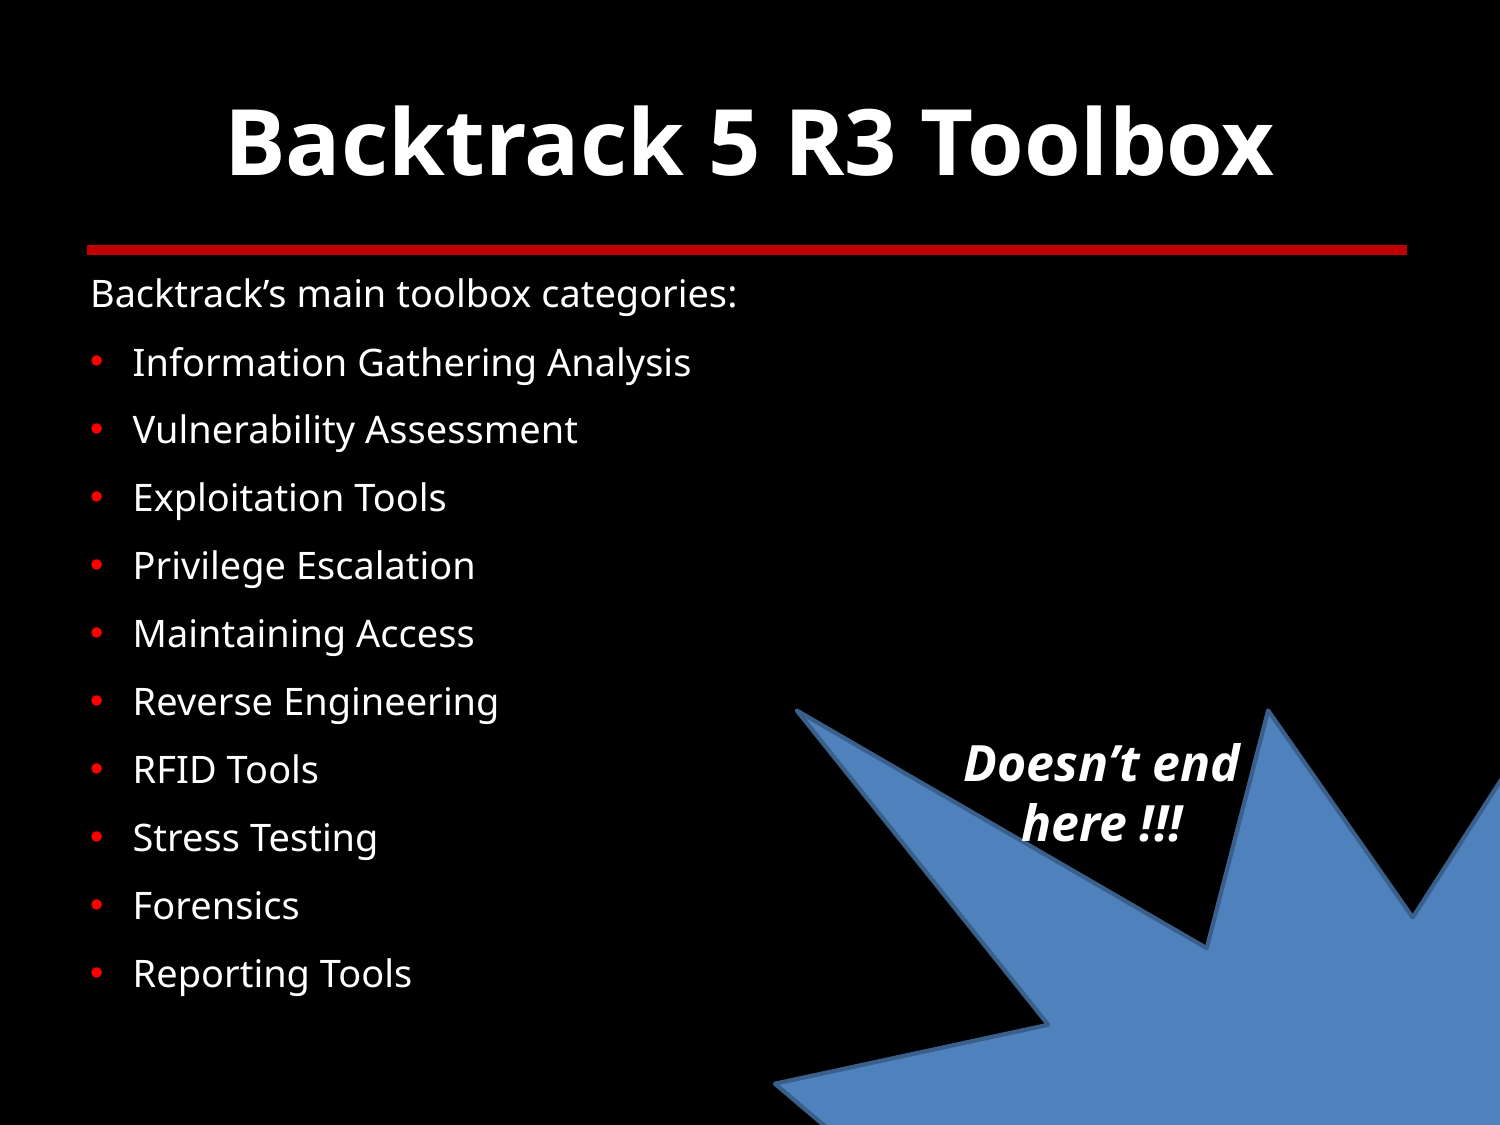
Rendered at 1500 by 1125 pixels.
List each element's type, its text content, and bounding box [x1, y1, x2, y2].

list Backtrack’s main toolbox categories: Information Gathering Analysis Vulnerability Assessment Exploitation Tools Privilege Escalation Maintaining Access Reverse Engineering RFID Tools Stress Testing Forensics Reporting Tools [75, 262, 1425, 1005]
text_box Doesn’t end here !!! [774, 710, 1500, 1125]
title Backtrack 5 R3 Toolbox [75, 45, 1425, 233]
